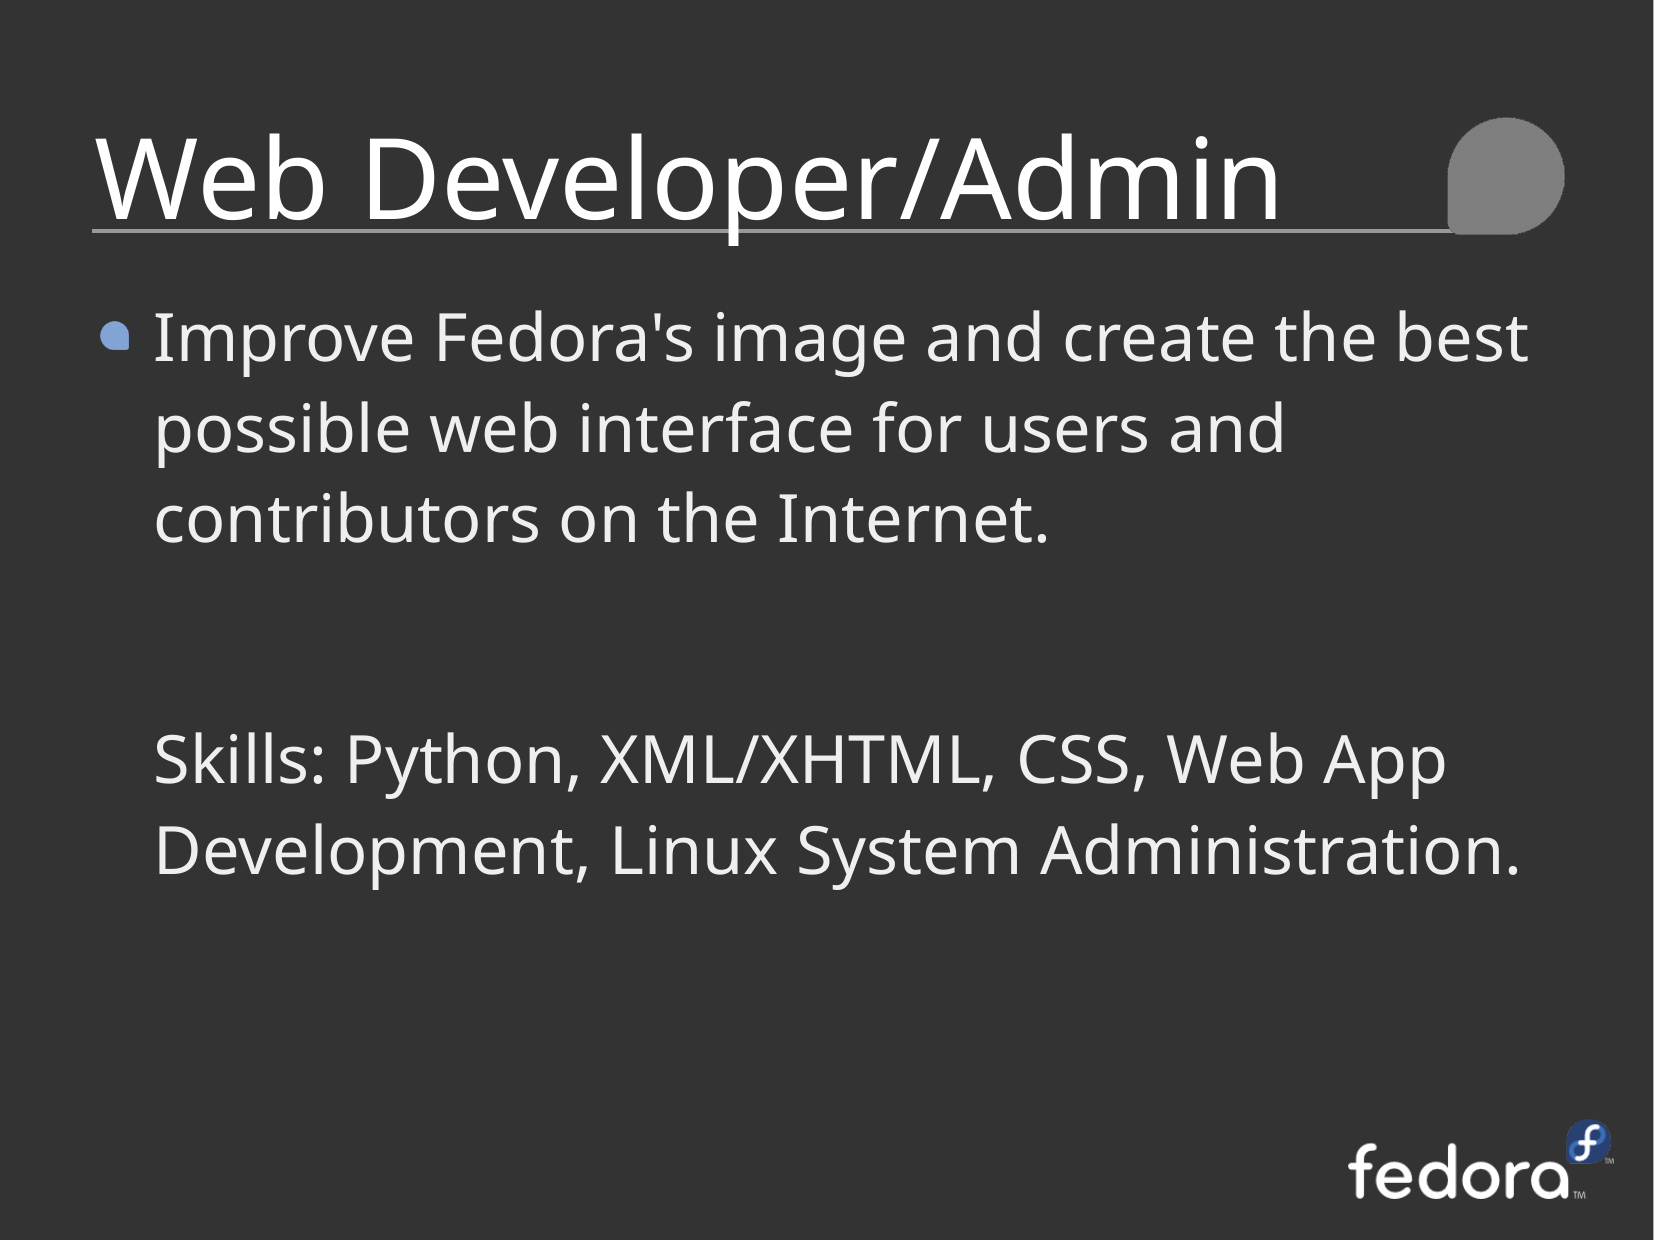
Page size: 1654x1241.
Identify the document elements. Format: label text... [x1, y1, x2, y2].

title Web Developer/Admin [94, 100, 1426, 251]
list Improve Fedora's image and create the best possible web interface for users and contributors on the Internet. Skills: Python, XML/XHTML, CSS, Web App Development, Linux System Administration. [82, 290, 1571, 1094]
picture [1348, 1119, 1614, 1199]
picture [1447, 117, 1565, 235]
